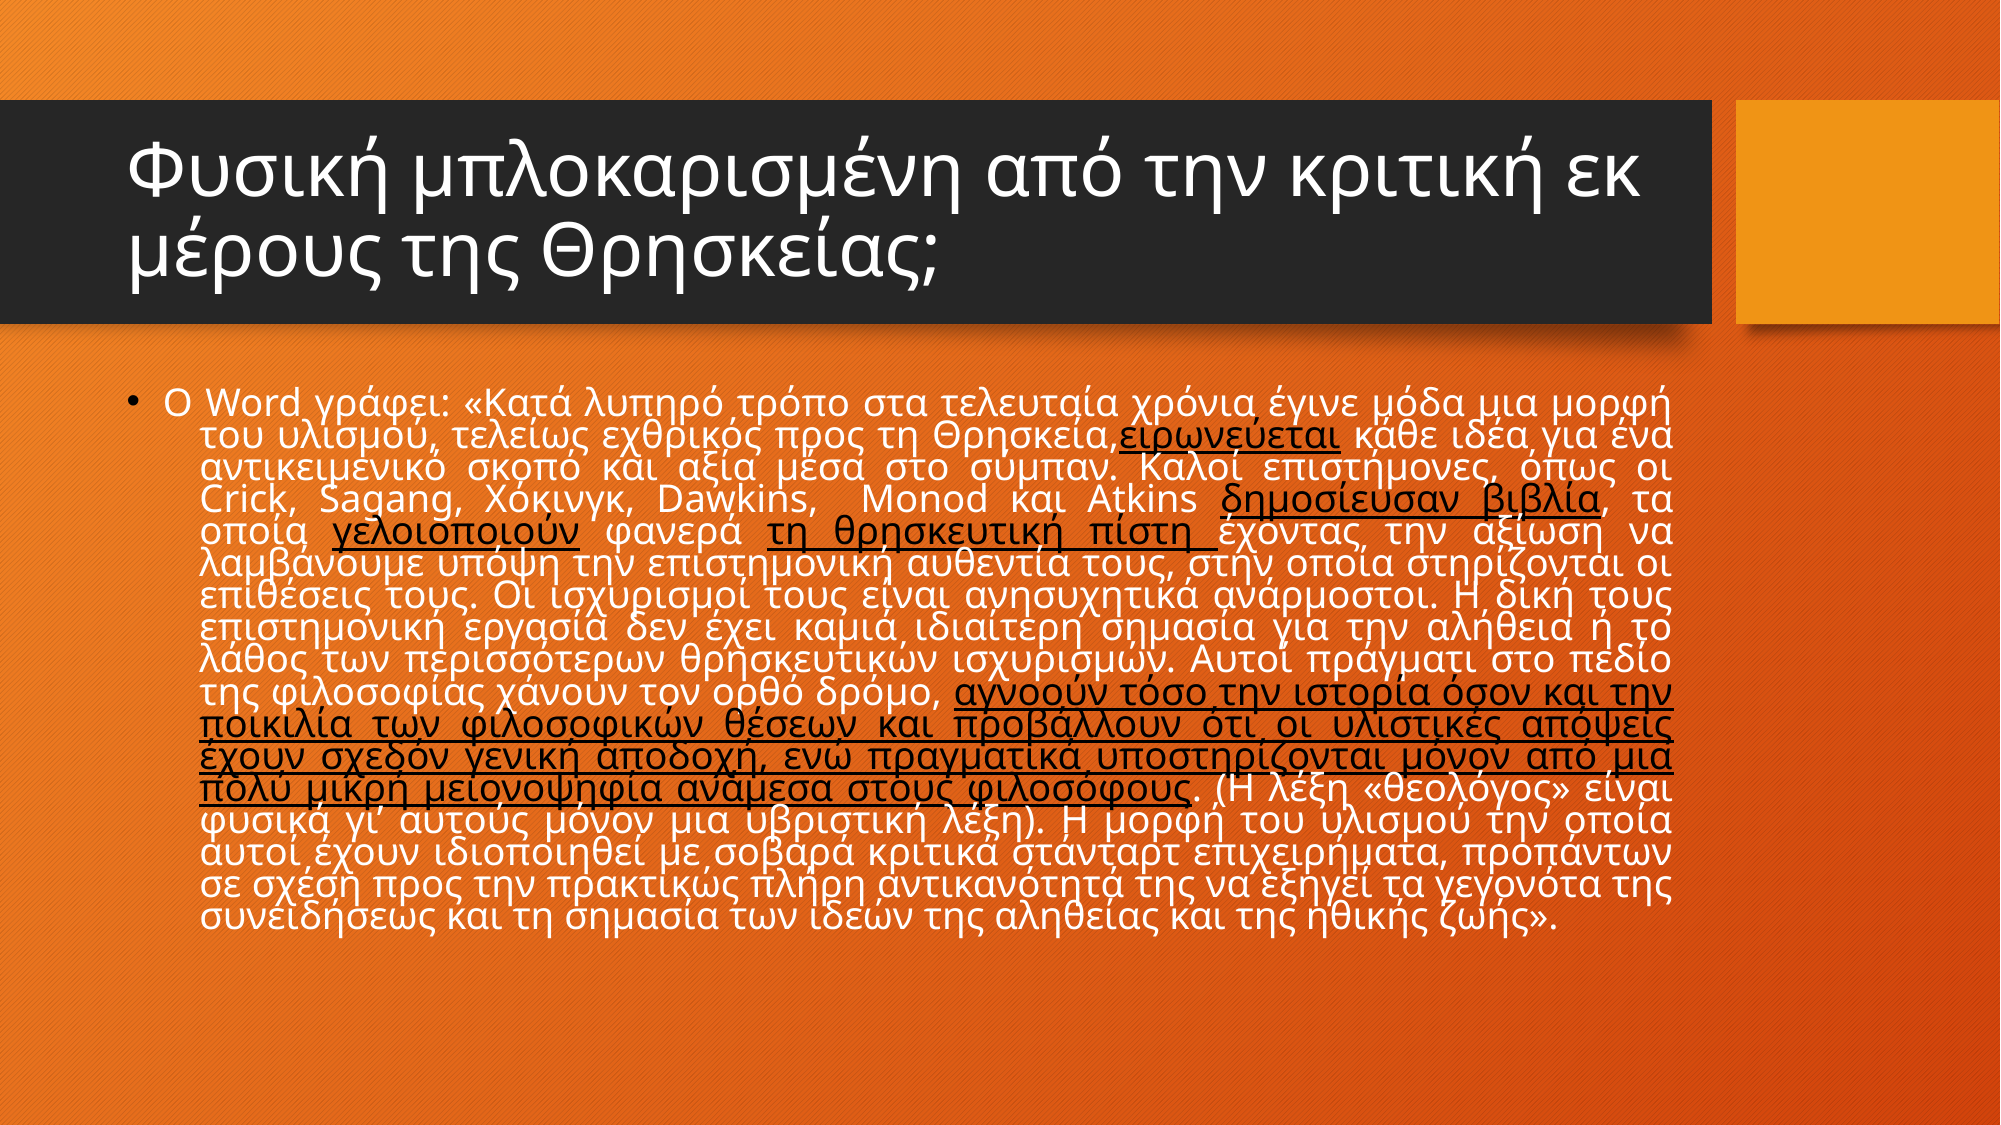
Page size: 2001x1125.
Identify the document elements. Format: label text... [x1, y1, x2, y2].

list Ο Word γράφει: «Κατά λυπηρό τρόπο στα τελευταία χρόνια έγινε μόδα μια μορφή του υλισμού, τελείως εχθρικός προς τη Θρησκεία,ειρωνεύεται κάθε ιδέα για ένα αντικειμενικό σκοπό και αξία μέσα στο σύμπαν. Καλοί επιστήμονες, όπως οι Crick, Sagang, Χόκινγκ, Dawkins, Monod και Atkins δημοσίευσαν βιβλία, τα οποία γελοιοποιούν φανερά τη θρησκευτική πίστη έχοντας την αξίωση να λαμβάνουμε υπόψη την επιστημονική αυθεντία τους, στην οποία στηρίζονται οι επιθέσεις τους. Οι ισχυρισμοί τους είναι ανησυχητικά ανάρμοστοι. Η δική τους επιστημονική εργασία δεν έχει καμιά ιδιαίτερη σημασία για την αλήθεια ή το λάθος των περισσότερων θρησκευτικών ισχυρισμών. Αυτοί πράγματι στο πεδίο της φιλοσοφίας χάνουν τον ορθό δρόμο, αγνοούν τόσο την ιστορία όσον και την ποικιλία των φιλοσοφικών θέσεων και προβάλλουν ότι οι υλιστικές απόψεις έχουν σχεδόν γενική αποδοχή, ενώ πραγματικά υποστηρίζονται μόνον από μια πολύ μικρή μειονοψηφία ανάμεσα στους φιλοσόφους. (Η λέξη «θεολόγος» είναι φυσικά γι’ αυτούς μόνον μια υβριστική λέξη). Η μορφή του υλισμού την οποία αυτοί έχουν ιδιοποιηθεί με σοβαρά κριτικά στάνταρτ επιχειρήματα, προπάντων σε σχέση προς την πρακτικώς πλήρη αντικανότητά της να εξηγεί τα γεγονότα της συνειδήσεως και τη σημασία των ιδεών της αληθείας και της ηθικής ζωής». [111, 383, 1689, 974]
title Φυσική μπλοκαρισμένη από την κριτική εκ μέρους της Θρησκείας; [111, 123, 1689, 301]
